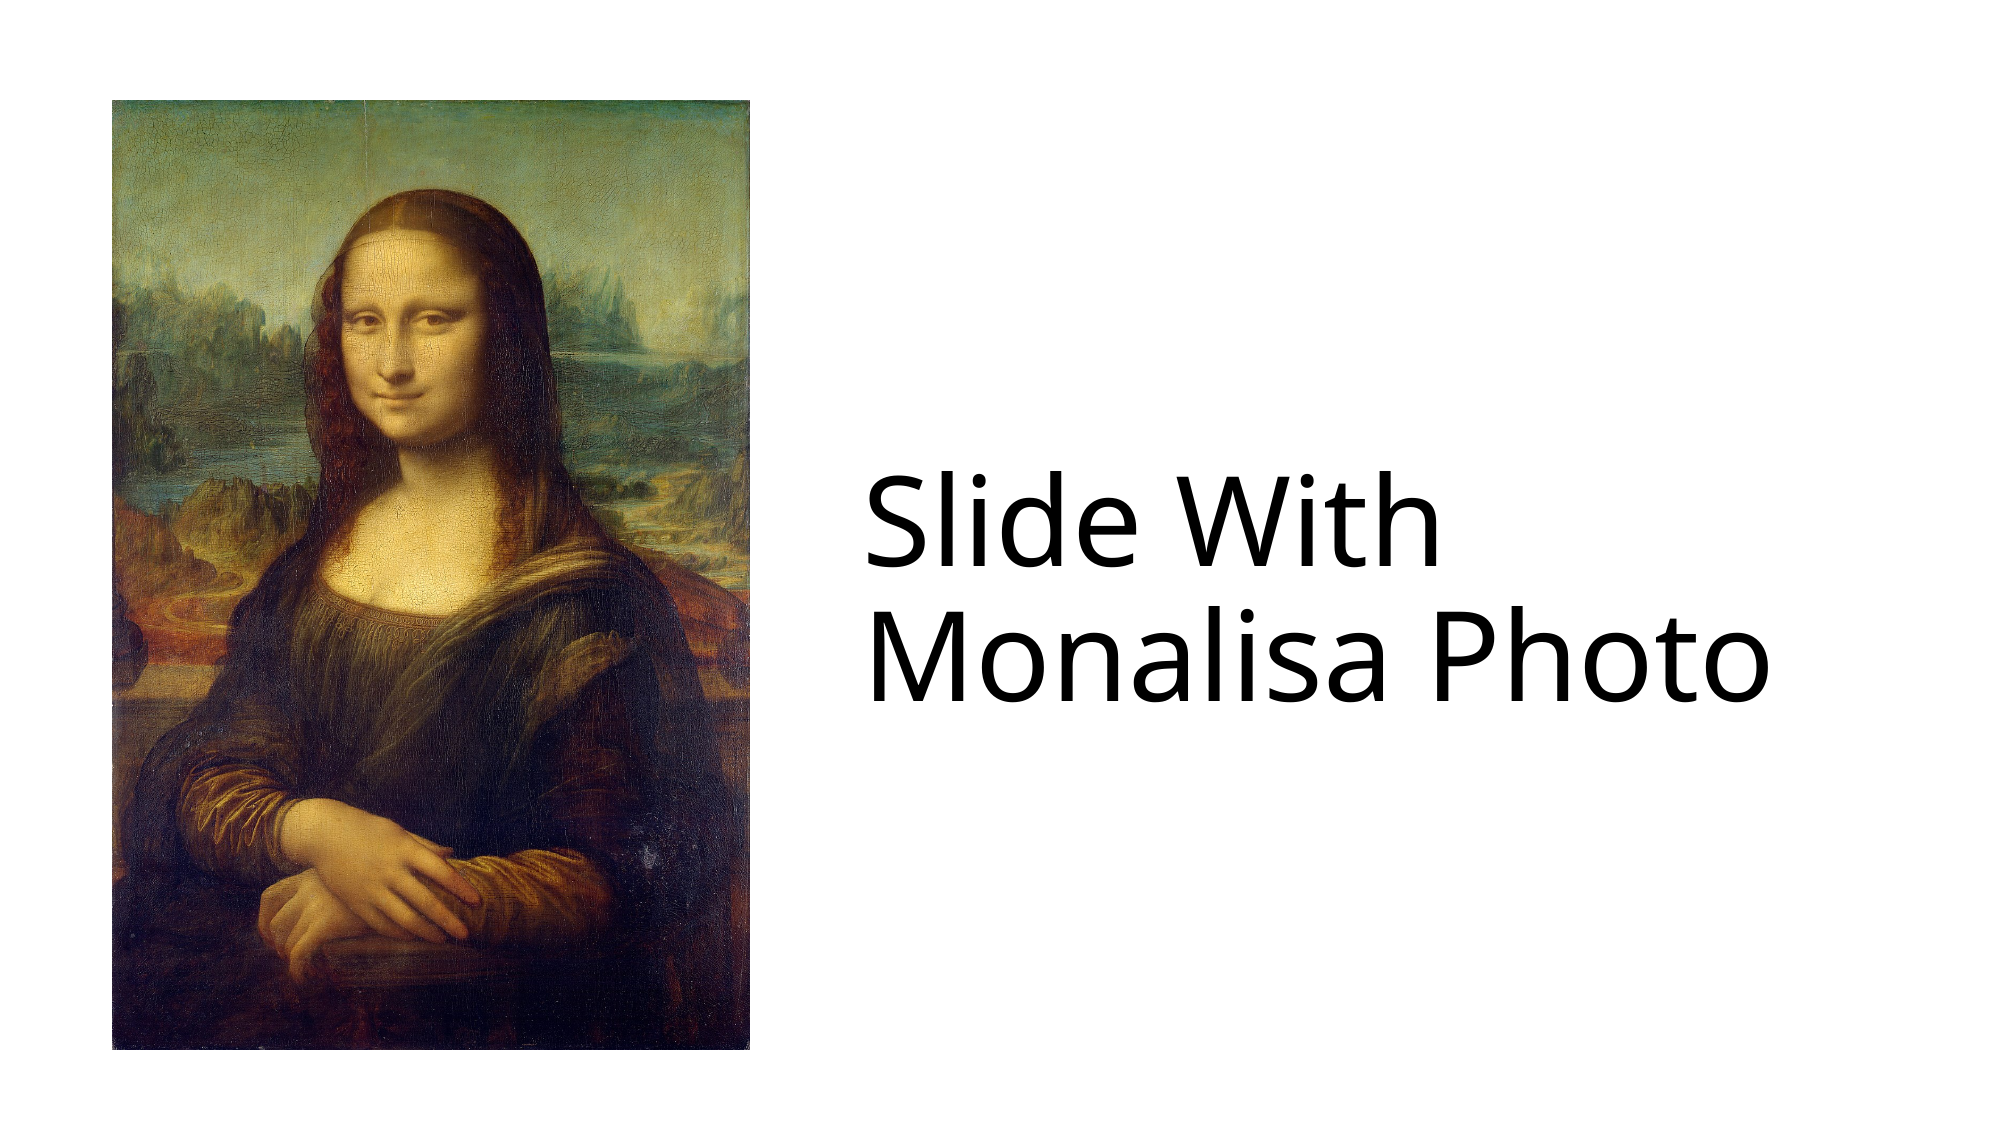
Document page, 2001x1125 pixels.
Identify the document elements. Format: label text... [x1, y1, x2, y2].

title Slide With Monalisa Photo [862, 337, 1875, 729]
picture [112, 100, 750, 1050]
